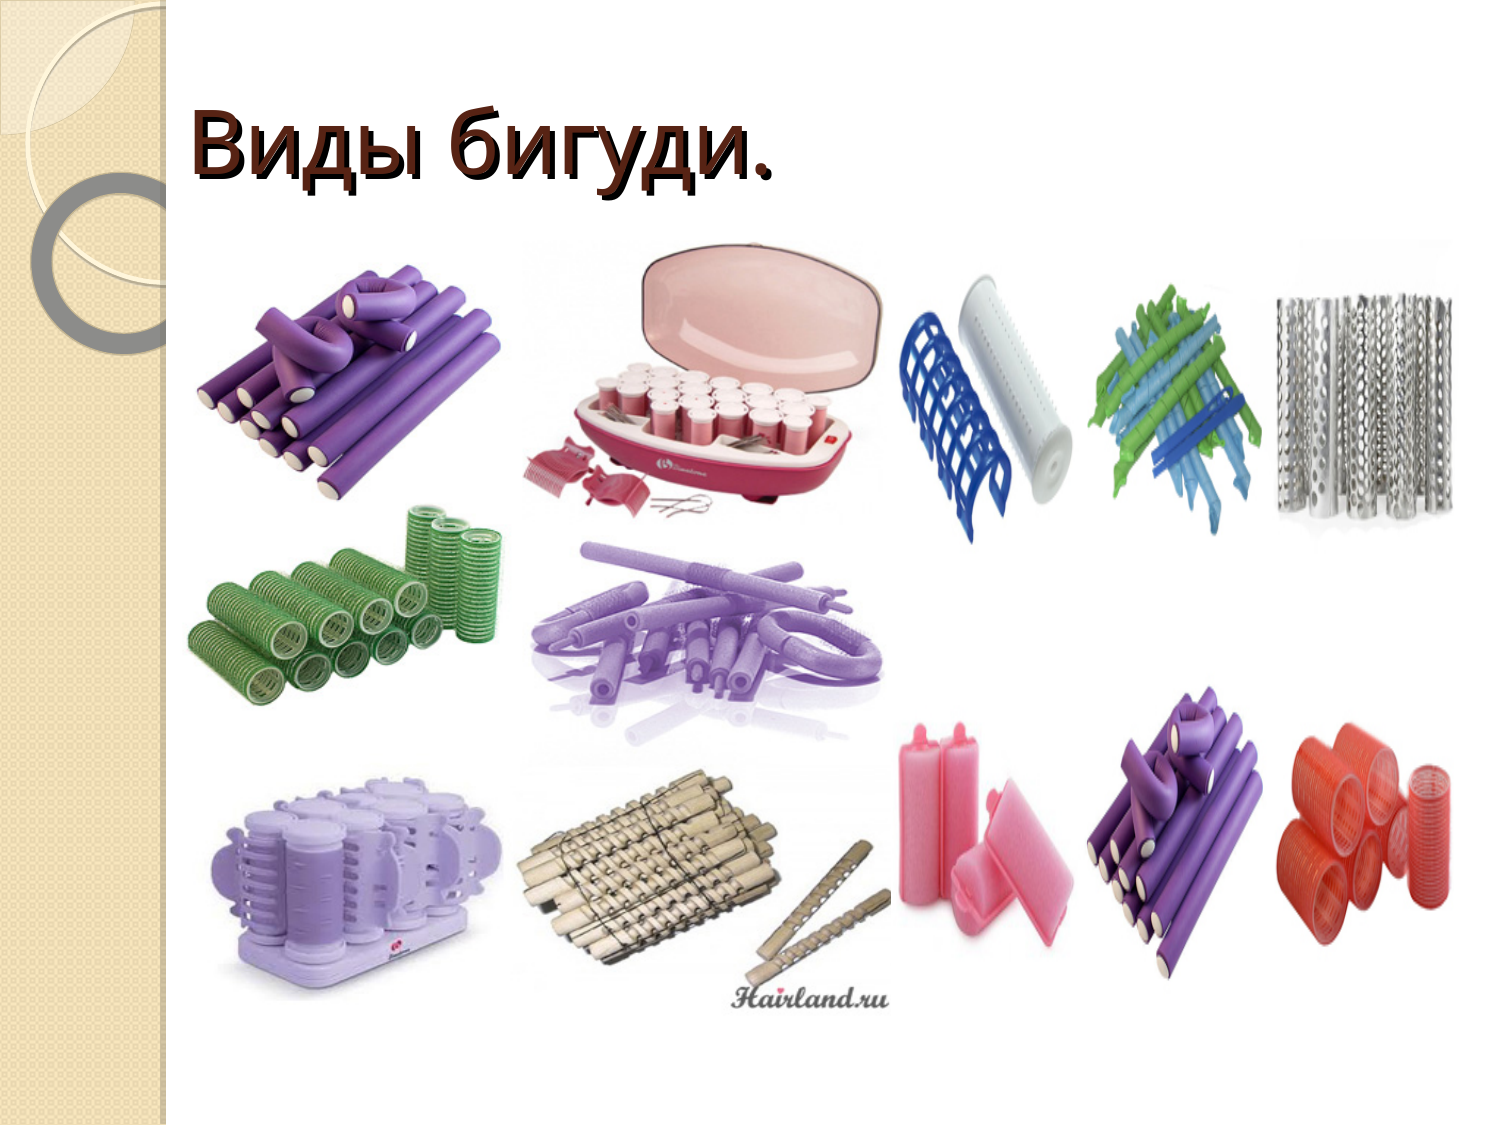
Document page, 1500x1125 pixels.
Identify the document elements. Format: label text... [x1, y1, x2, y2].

picture [171, 196, 1459, 1047]
title Виды бигуди. [171, 45, 1466, 233]
